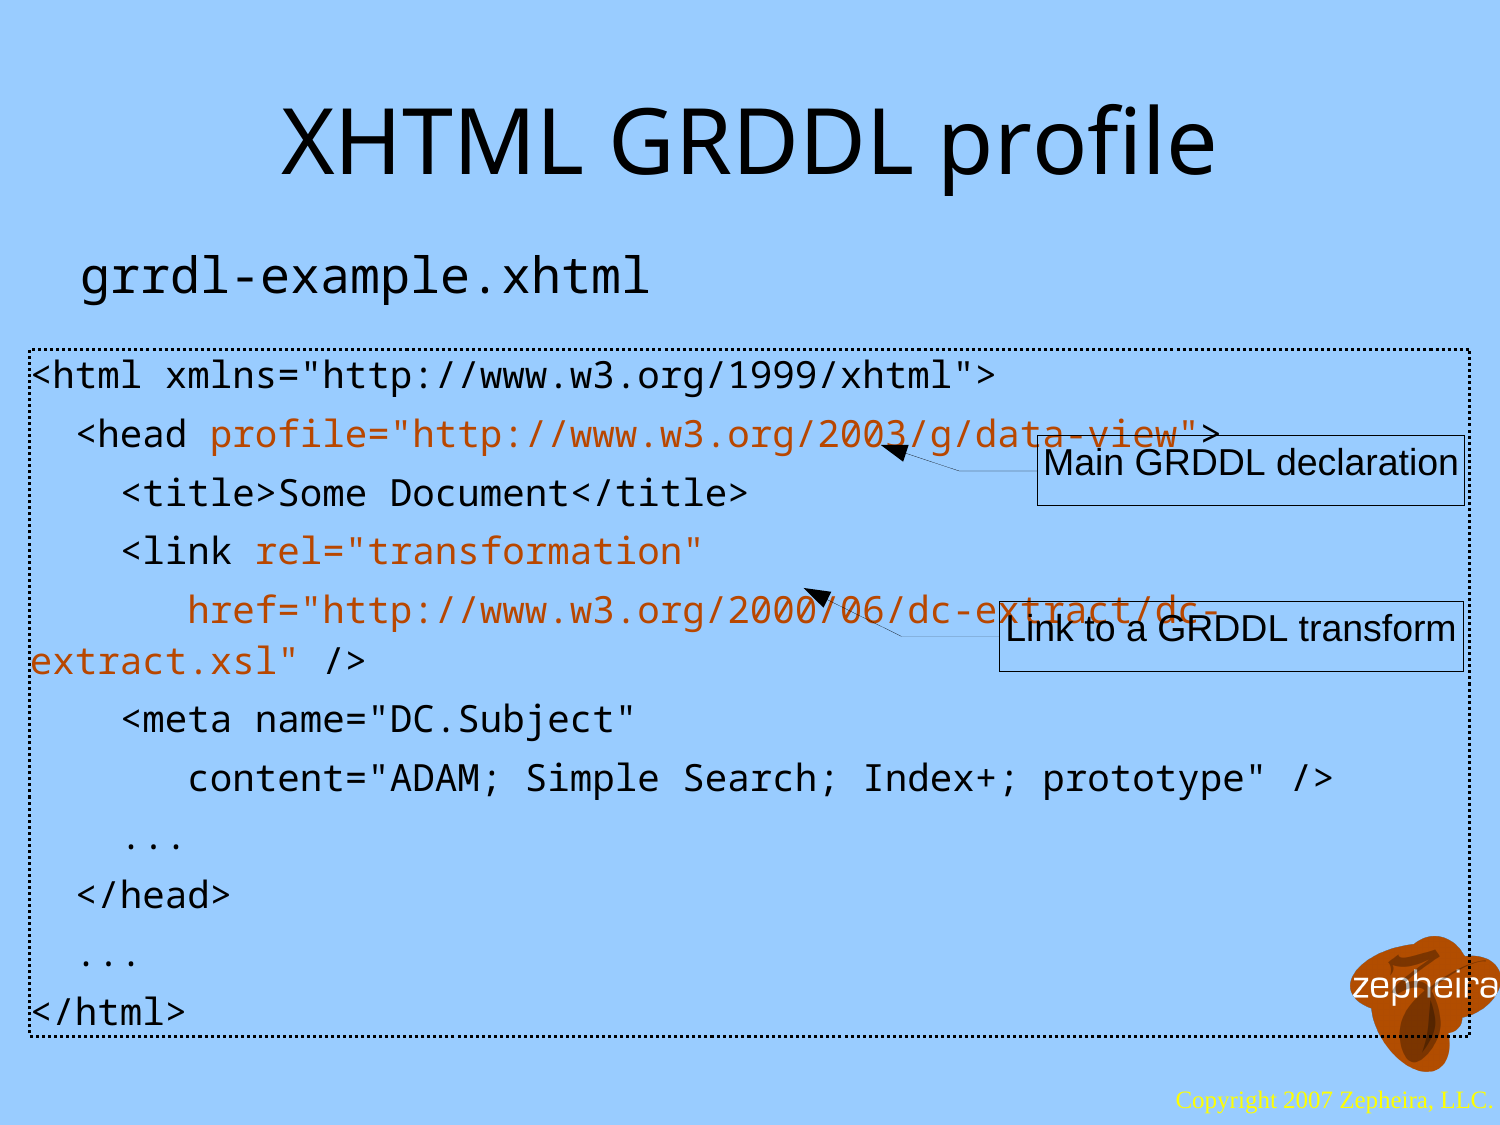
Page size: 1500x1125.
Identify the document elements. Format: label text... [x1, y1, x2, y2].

text_box Main GRDDL declaration [1037, 435, 1465, 506]
title XHTML GRDDL profile [75, 45, 1426, 233]
list grrdl-example.xhtml [80, 239, 926, 296]
list <html xmlns="http://www.w3.org/1999/xhtml"> <head profile="http://www.w3.org/2003/g/data-view"> <title>Some Document</title> <link rel="transformation" href="http://www.w3.org/2000/06/dc-extract/dc-extract.xsl" /> <meta name="DC.Subject" content="ADAM; Simple Search; Index+; prototype" /> ... </head> ... </html> [29, 349, 1470, 918]
text_box Link to a GRDDL transform [999, 601, 1464, 672]
picture [1350, 936, 1500, 1072]
